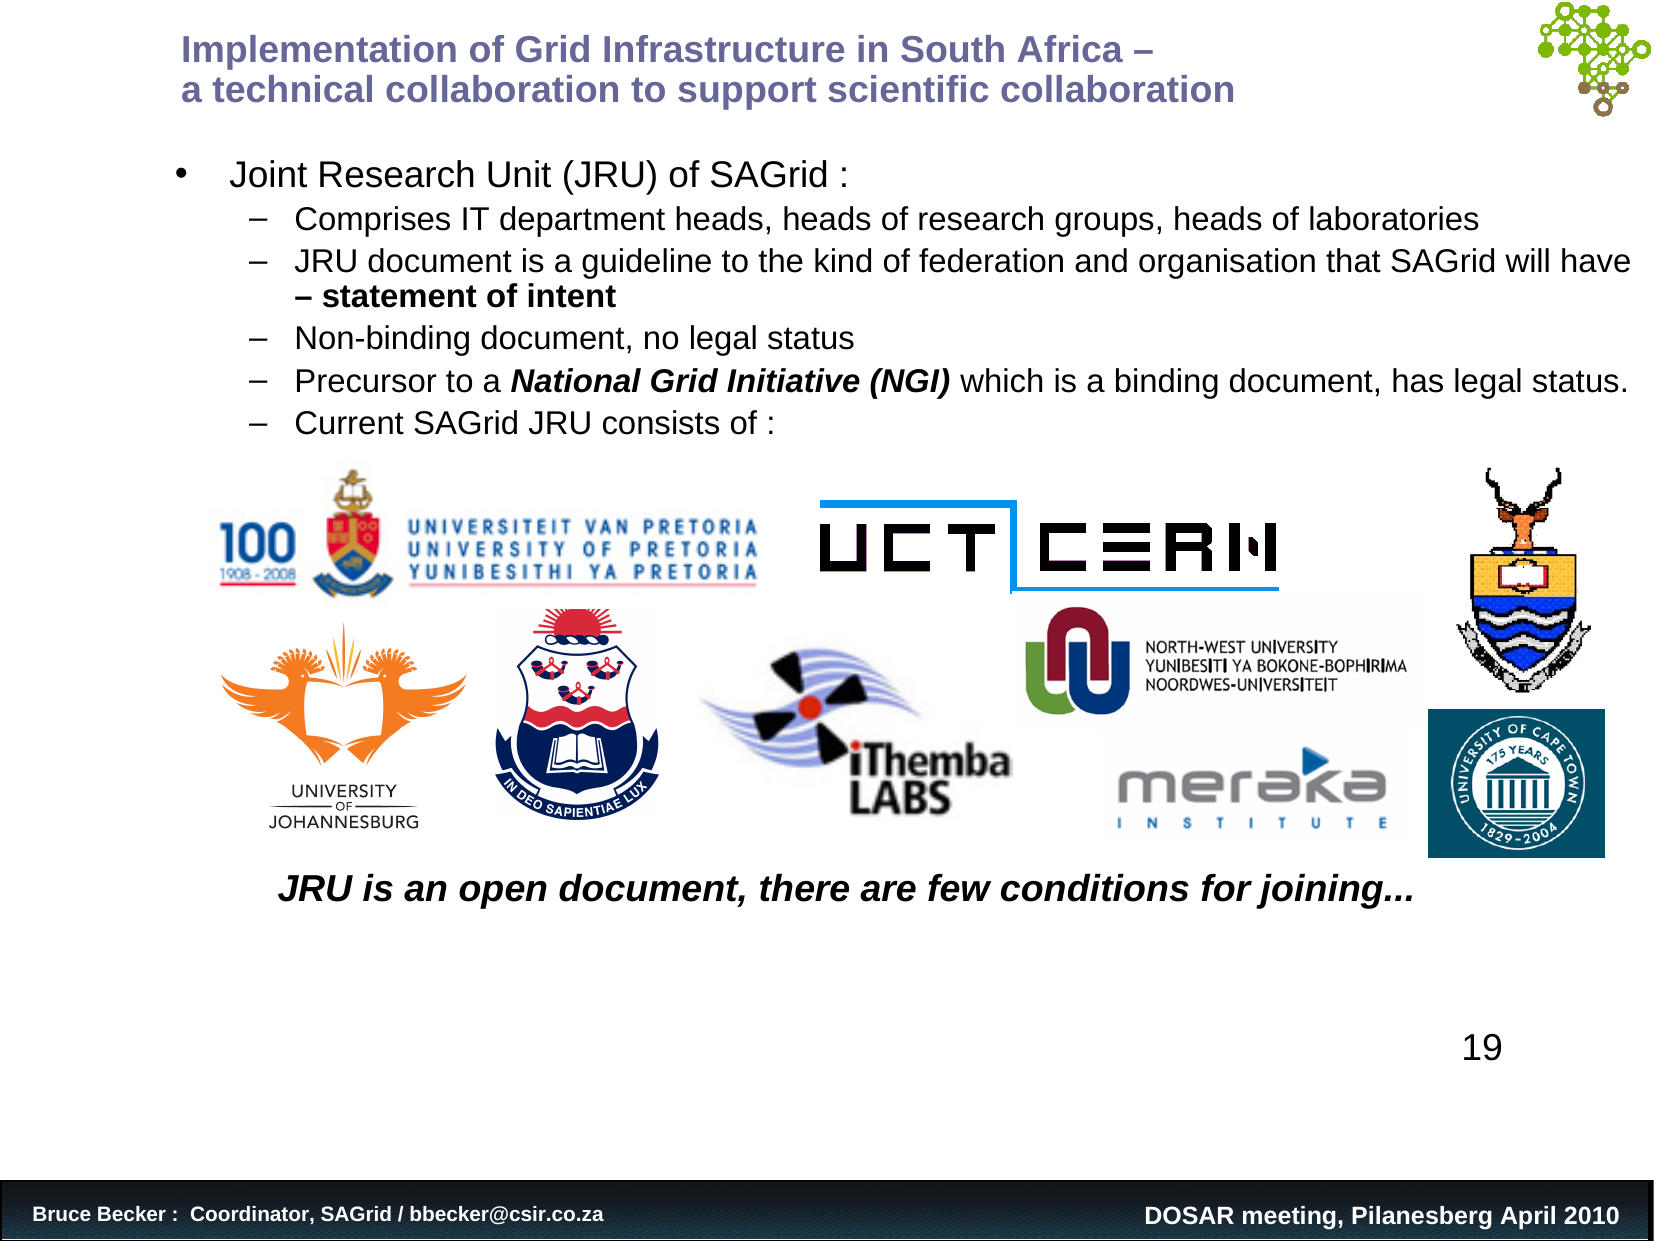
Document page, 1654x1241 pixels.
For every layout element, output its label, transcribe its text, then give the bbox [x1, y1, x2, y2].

title Implementation of Grid Infrastructure in South Africa – a technical collaboration to support scientific collaboration [181, 0, 1542, 138]
picture [1451, 762, 1456, 804]
picture [1533, 834, 1540, 841]
picture [1472, 738, 1565, 820]
text_box JRU is an open document, there are few conditions for joining... [262, 860, 1579, 975]
picture [0, 1180, 1654, 1241]
picture [1459, 786, 1467, 791]
picture [1541, 830, 1548, 837]
picture [206, 460, 770, 820]
picture [1470, 751, 1477, 757]
picture [1542, 0, 1654, 119]
picture [698, 500, 1424, 841]
picture [1550, 824, 1556, 831]
picture [1455, 465, 1595, 697]
picture [1494, 728, 1499, 737]
picture [1475, 743, 1482, 750]
list Joint Research Unit (JRU) of SAGrid : Comprises IT department heads, heads of research groups, heads of laboratories JRU document is a guideline to the kind of federation and organisation that SAGrid will have – statement of intent Non-binding document, no legal status Precursor to a National Grid Initiative (NGI) which is a binding document, has legal status. Current SAGrid JRU consists of : [174, 151, 1654, 442]
picture [1569, 777, 1578, 787]
picture [209, 612, 482, 845]
